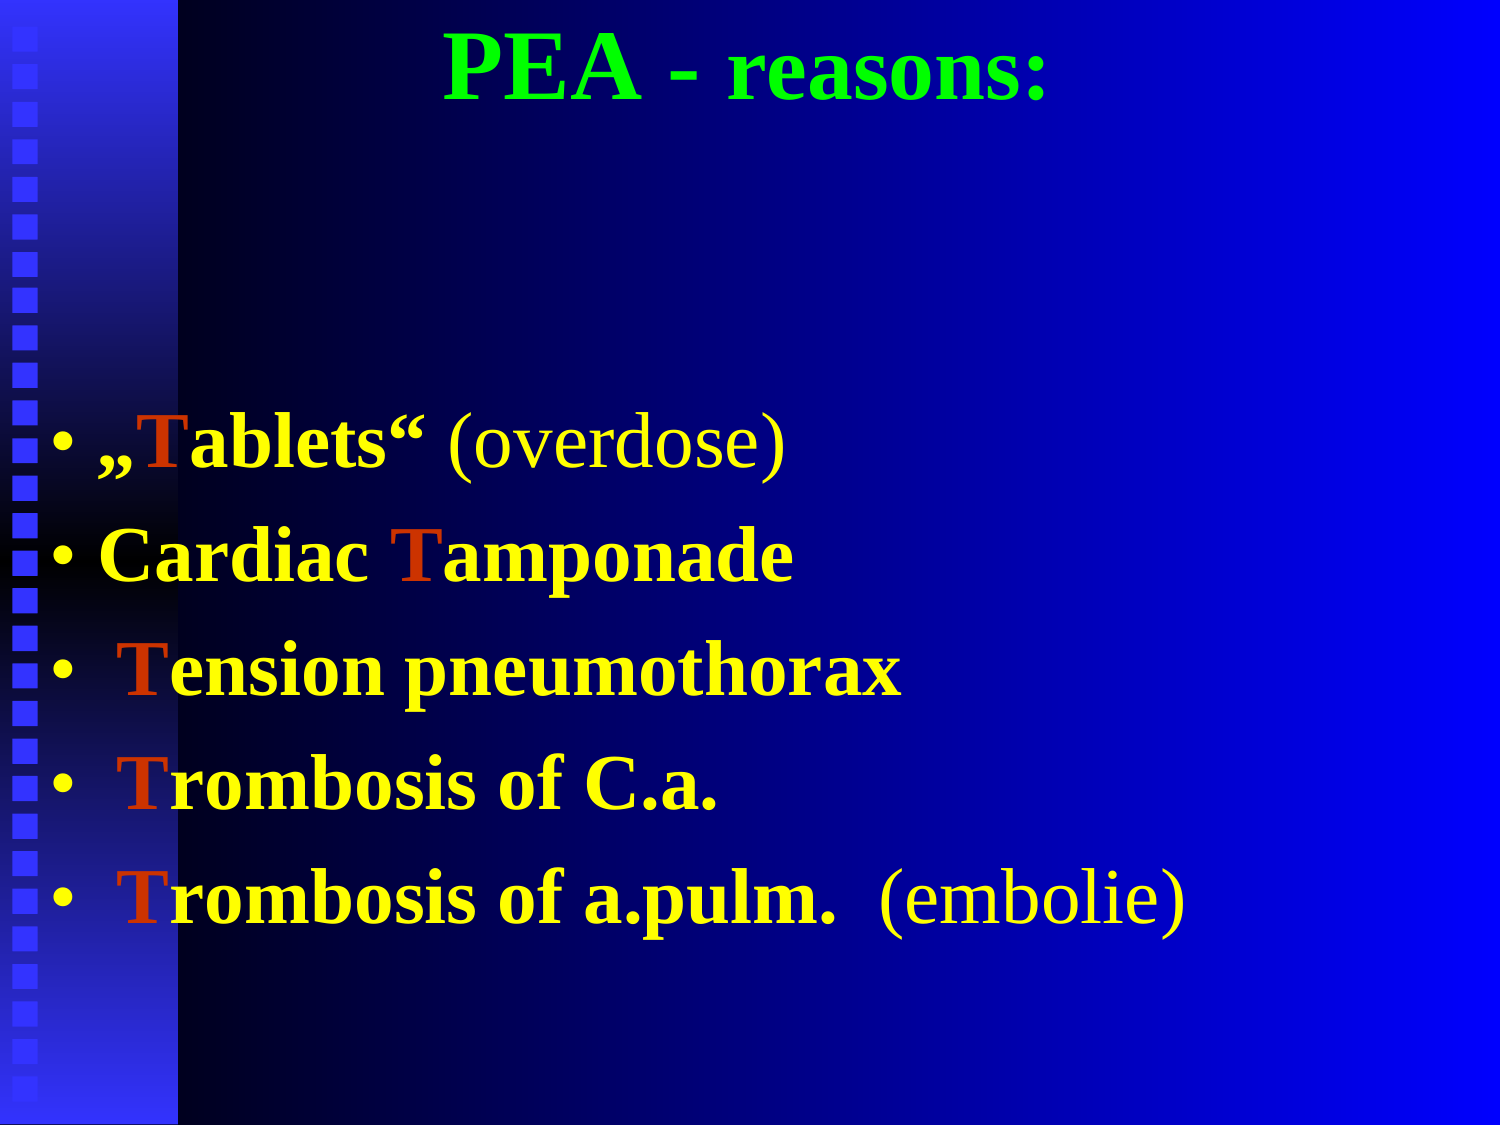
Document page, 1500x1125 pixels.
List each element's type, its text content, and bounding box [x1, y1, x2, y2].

text_box „Tablets“ (overdose) Cardiac Tamponade Tension pneumothorax Trombosis of C.a. Trombosis of a.pulm. (embolie) [34, 358, 1203, 950]
text_box PEA - reasons: [427, 7, 1068, 129]
